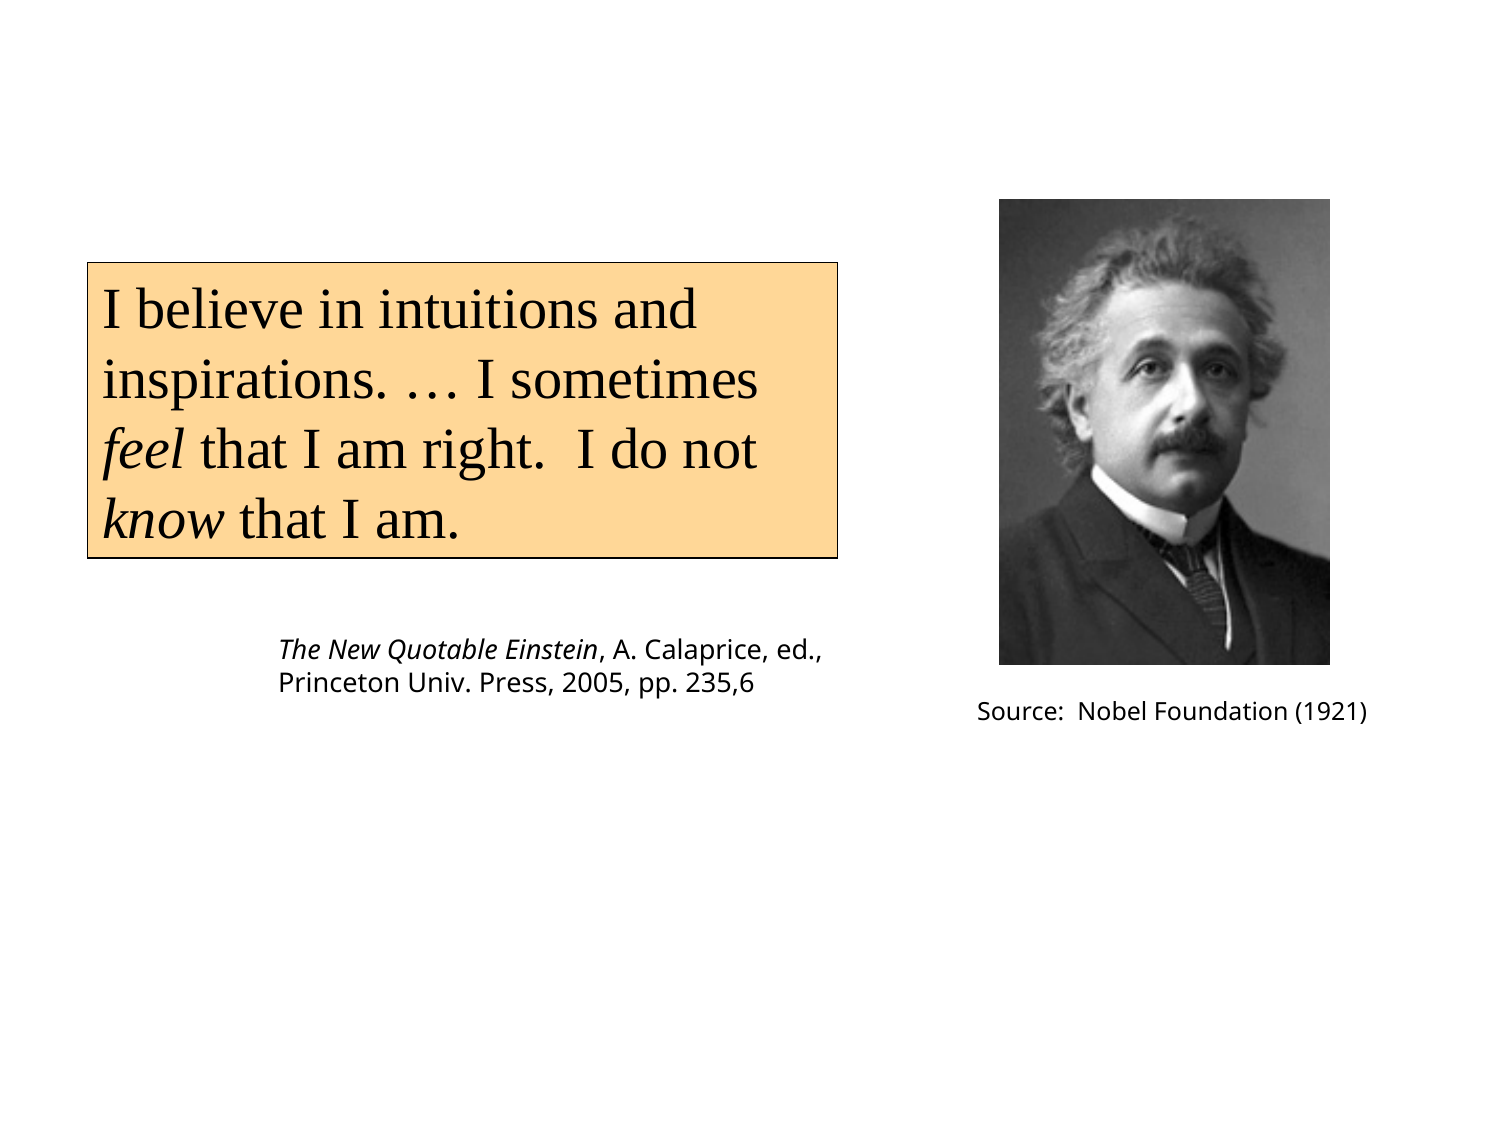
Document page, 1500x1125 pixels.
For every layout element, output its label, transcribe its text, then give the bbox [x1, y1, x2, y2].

text_box The New Quotable Einstein, A. Calaprice, ed., Princeton Univ. Press, 2005, pp. 235,6 [263, 624, 845, 706]
text_box Source: Nobel Foundation (1921) [962, 687, 1383, 733]
text_box I believe in intuitions and inspirations. … I sometimes feel that I am right. I do not know that I am. [87, 262, 838, 558]
picture [999, 199, 1330, 665]
